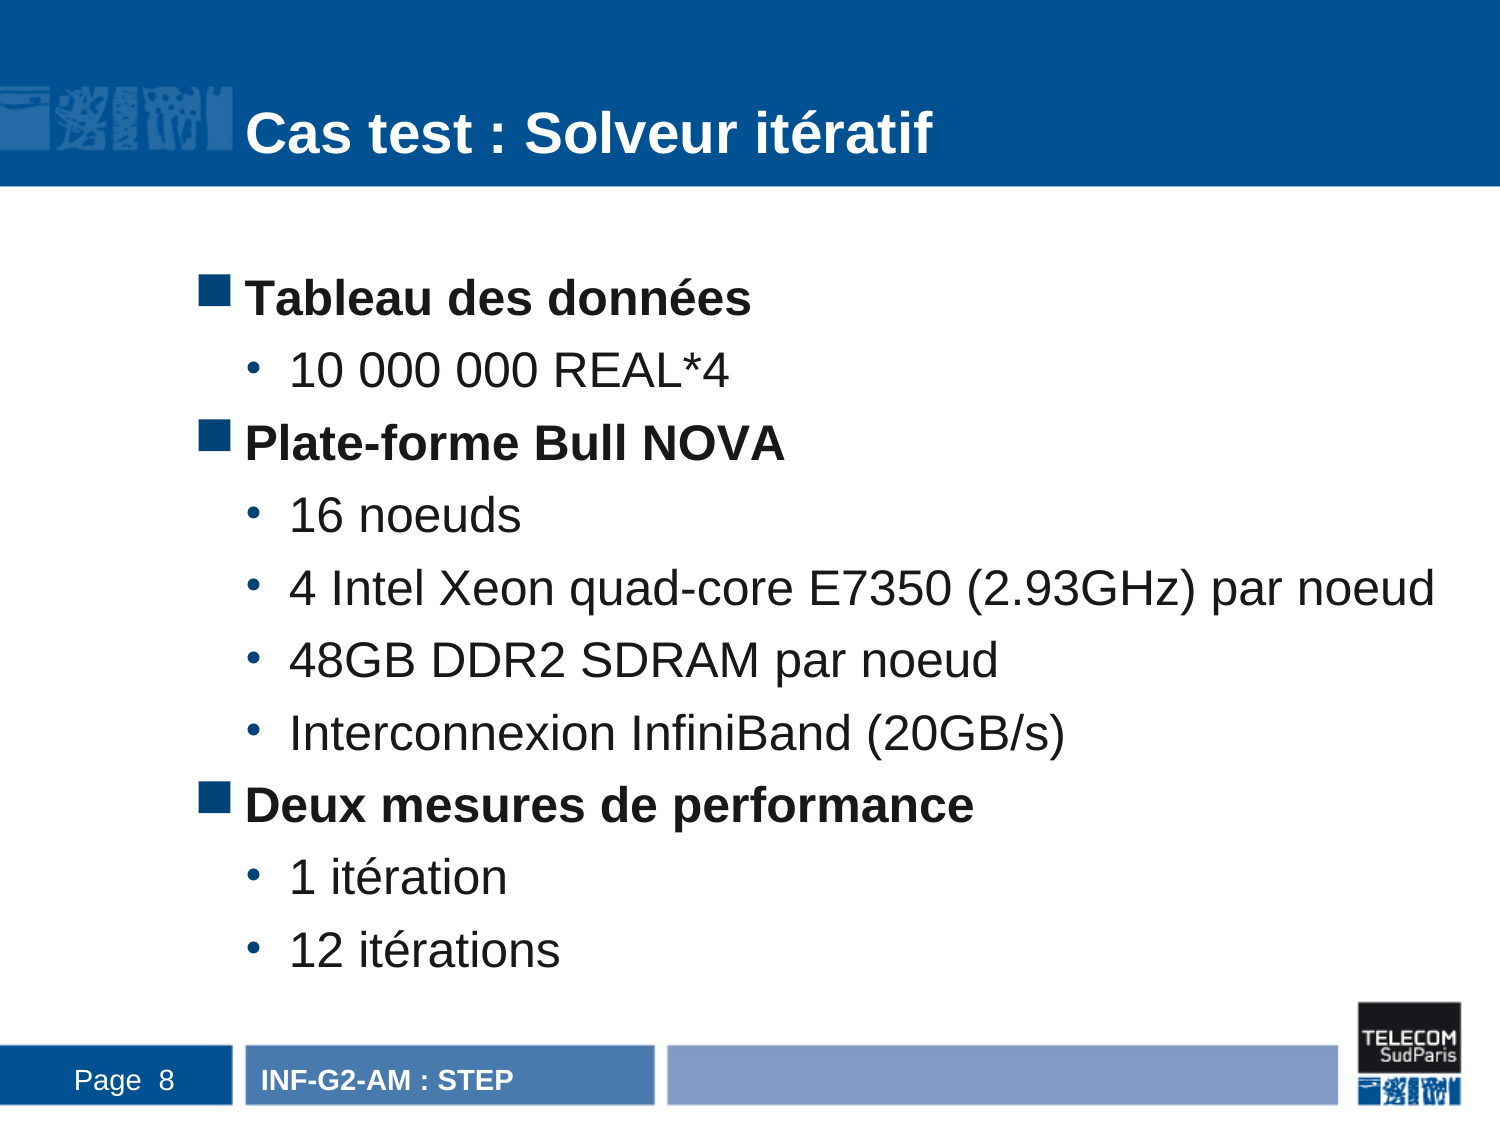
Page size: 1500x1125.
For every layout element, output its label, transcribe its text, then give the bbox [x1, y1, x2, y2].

list Tableau des données 10 000 000 REAL*4 Plate-forme Bull NOVA 16 noeuds 4 Intel Xeon quad-core E7350 (2.93GHz) par noeud 48GB DDR2 SDRAM par noeud Interconnexion InfiniBand (20GB/s) Deux mesures de performance 1 itération 12 itérations [200, 265, 1459, 1008]
title Cas test : Solveur itératif [245, 23, 1459, 166]
picture [0, 0, 1500, 1125]
